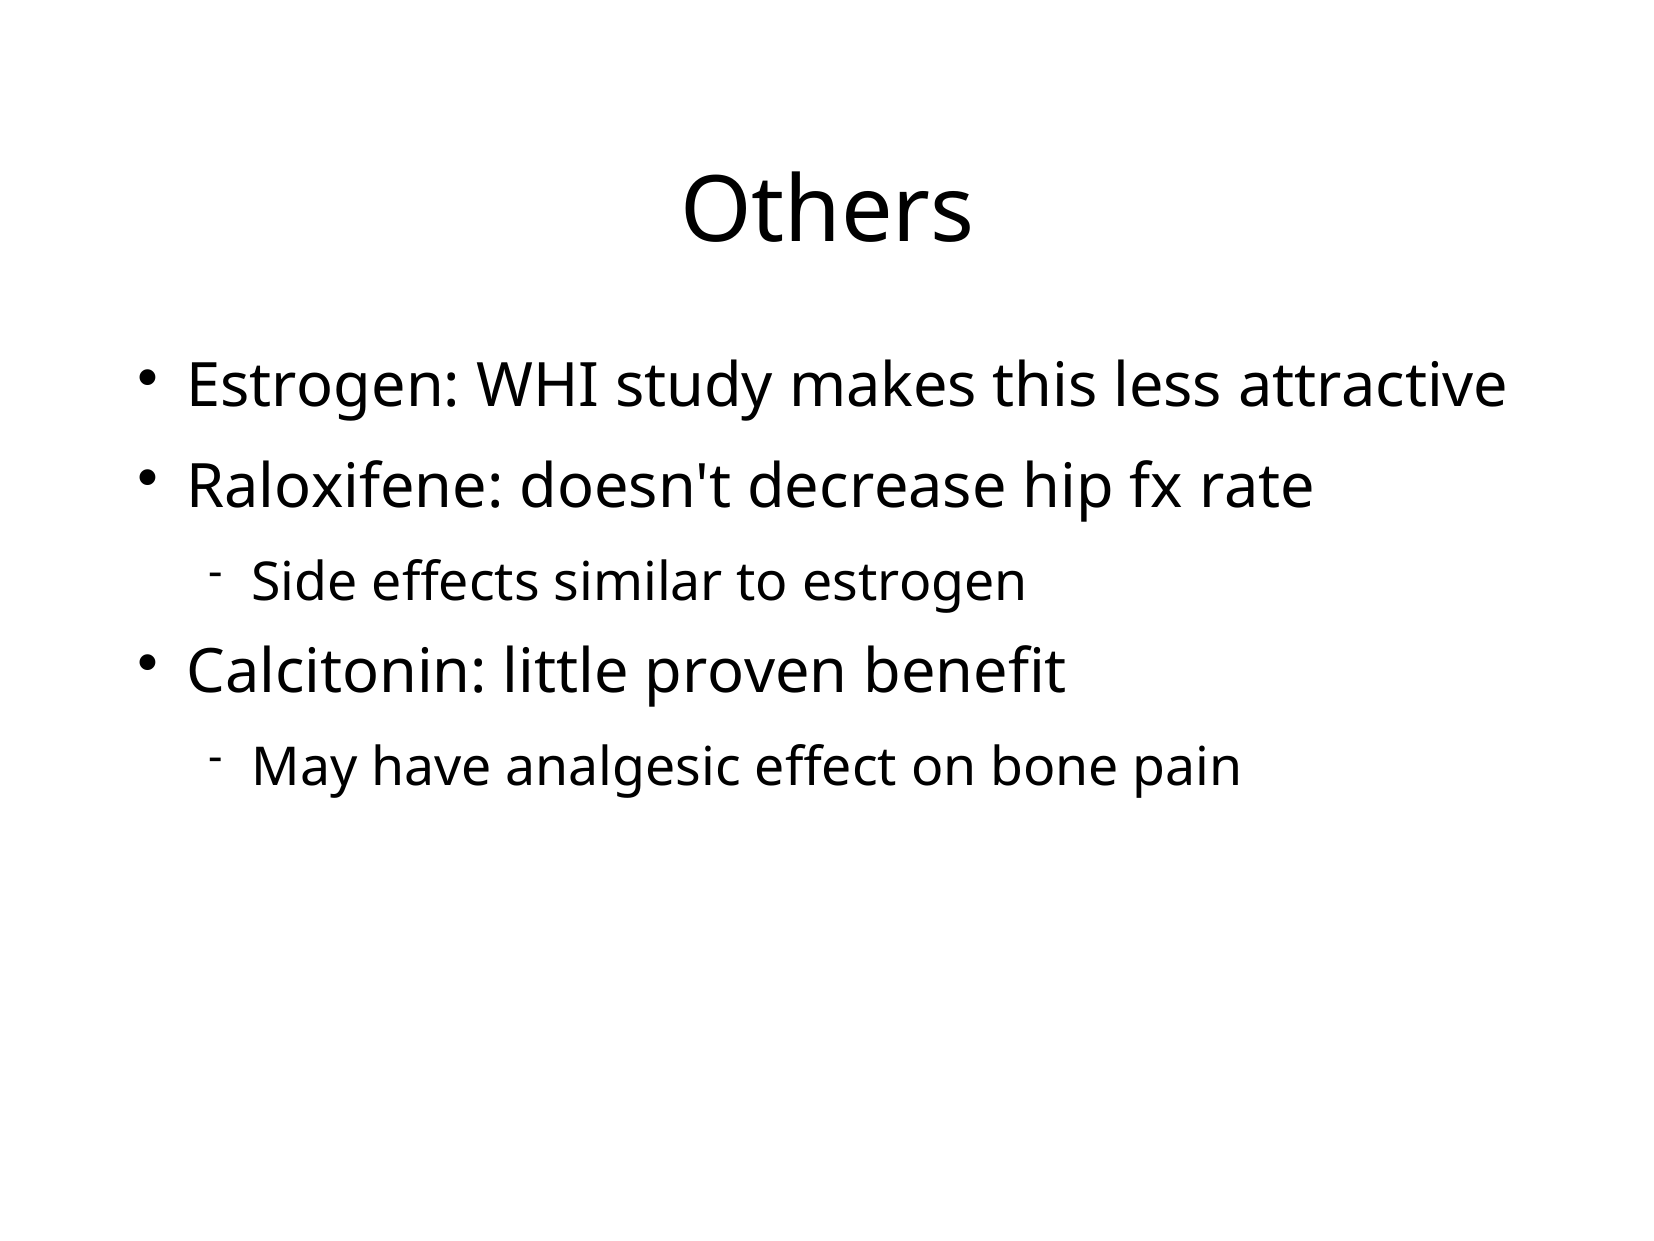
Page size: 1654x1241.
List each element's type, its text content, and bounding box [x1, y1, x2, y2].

title Others [121, 155, 1534, 258]
list Estrogen: WHI study makes this less attractive Raloxifene: doesn't decrease hip fx rate Side effects similar to estrogen Calcitonin: little proven benefit May have analgesic effect on bone pain [121, 344, 1534, 868]
